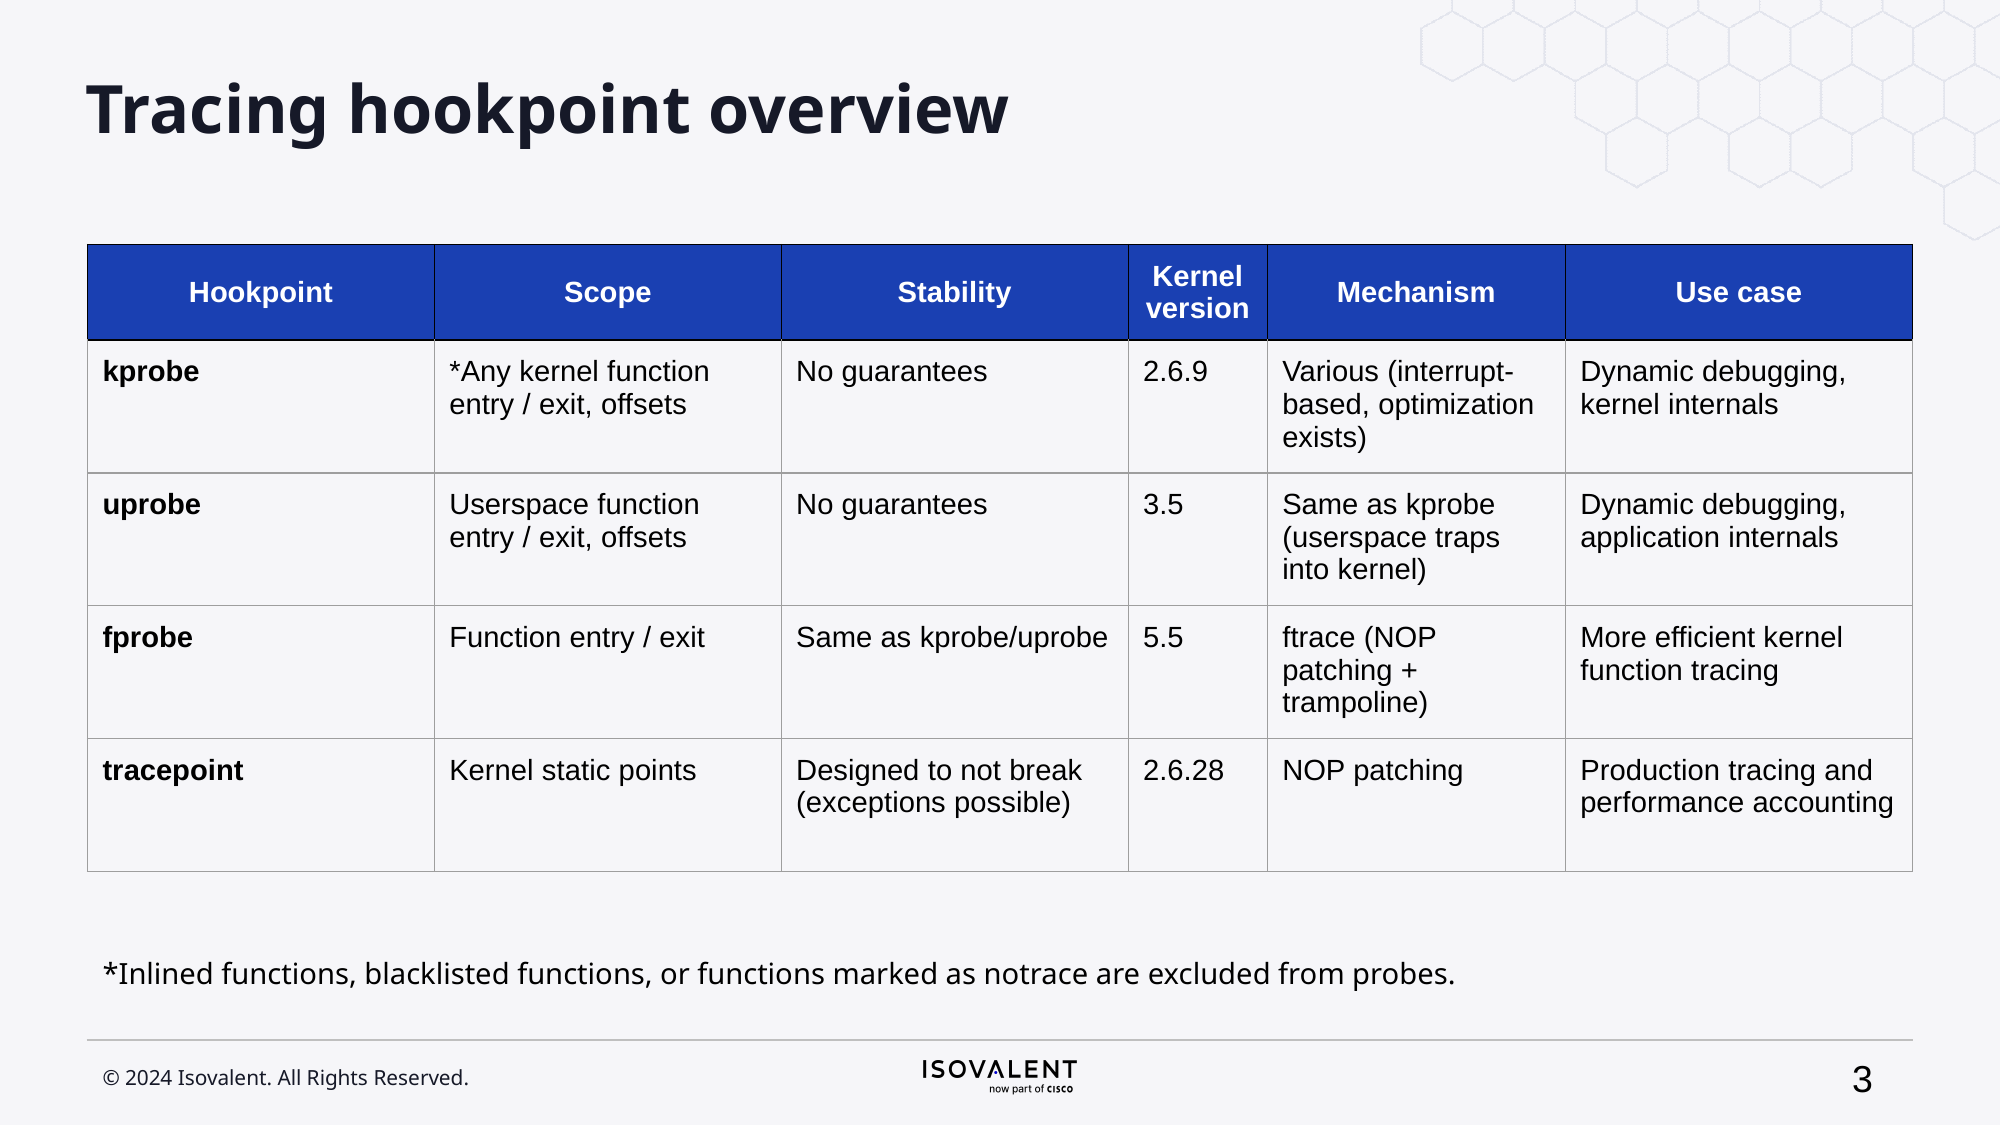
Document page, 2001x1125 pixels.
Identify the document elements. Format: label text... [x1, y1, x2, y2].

table_cell Dynamic debugging, kernel internals [1566, 341, 1912, 472]
list Tracing hookpoint overview [70, 59, 1488, 157]
table_cell No guarantees [782, 341, 1128, 472]
table_cell 5.5 [1129, 606, 1267, 738]
table_header Kernel version [1129, 245, 1267, 339]
table_header Use case [1566, 245, 1912, 339]
table_cell Kernel static points [435, 739, 781, 871]
picture [0, 0, 2000, 1125]
table_header Mechanism [1268, 245, 1565, 339]
table_cell 2.6.28 [1129, 739, 1267, 871]
table_cell Same as kprobe/uprobe [782, 606, 1128, 738]
table_cell NOP patching [1268, 739, 1565, 871]
table_cell kprobe [88, 341, 434, 472]
table_cell 2.6.9 [1129, 341, 1267, 472]
table_cell Designed to not break (exceptions possible) [782, 739, 1128, 871]
table_cell *Any kernel function entry / exit, offsets [435, 341, 781, 472]
table_header Stability [782, 245, 1128, 339]
table_cell 3.5 [1129, 474, 1267, 605]
table_cell ftrace (NOP patching + trampoline) [1268, 606, 1565, 738]
table_cell Dynamic debugging, application internals [1566, 474, 1912, 605]
table_cell Same as kprobe (userspace traps into kernel) [1268, 474, 1565, 605]
table_cell Userspace function entry / exit, offsets [435, 474, 781, 605]
table_cell Production tracing and performance accounting [1566, 739, 1912, 871]
table_cell Various (interrupt-based, optimization exists) [1268, 341, 1565, 472]
table_cell fprobe [88, 606, 434, 738]
table_cell No guarantees [782, 474, 1128, 605]
list *Inlined functions, blacklisted functions, or functions marked as notrace are excluded from probes. [87, 947, 1913, 1010]
table_header Hookpoint [88, 245, 434, 339]
table_cell uprobe [88, 474, 434, 605]
table_header Scope [435, 245, 781, 339]
table_cell Function entry / exit [435, 606, 781, 738]
table_cell More efficient kernel function tracing [1566, 606, 1912, 738]
table_cell tracepoint [88, 739, 434, 871]
